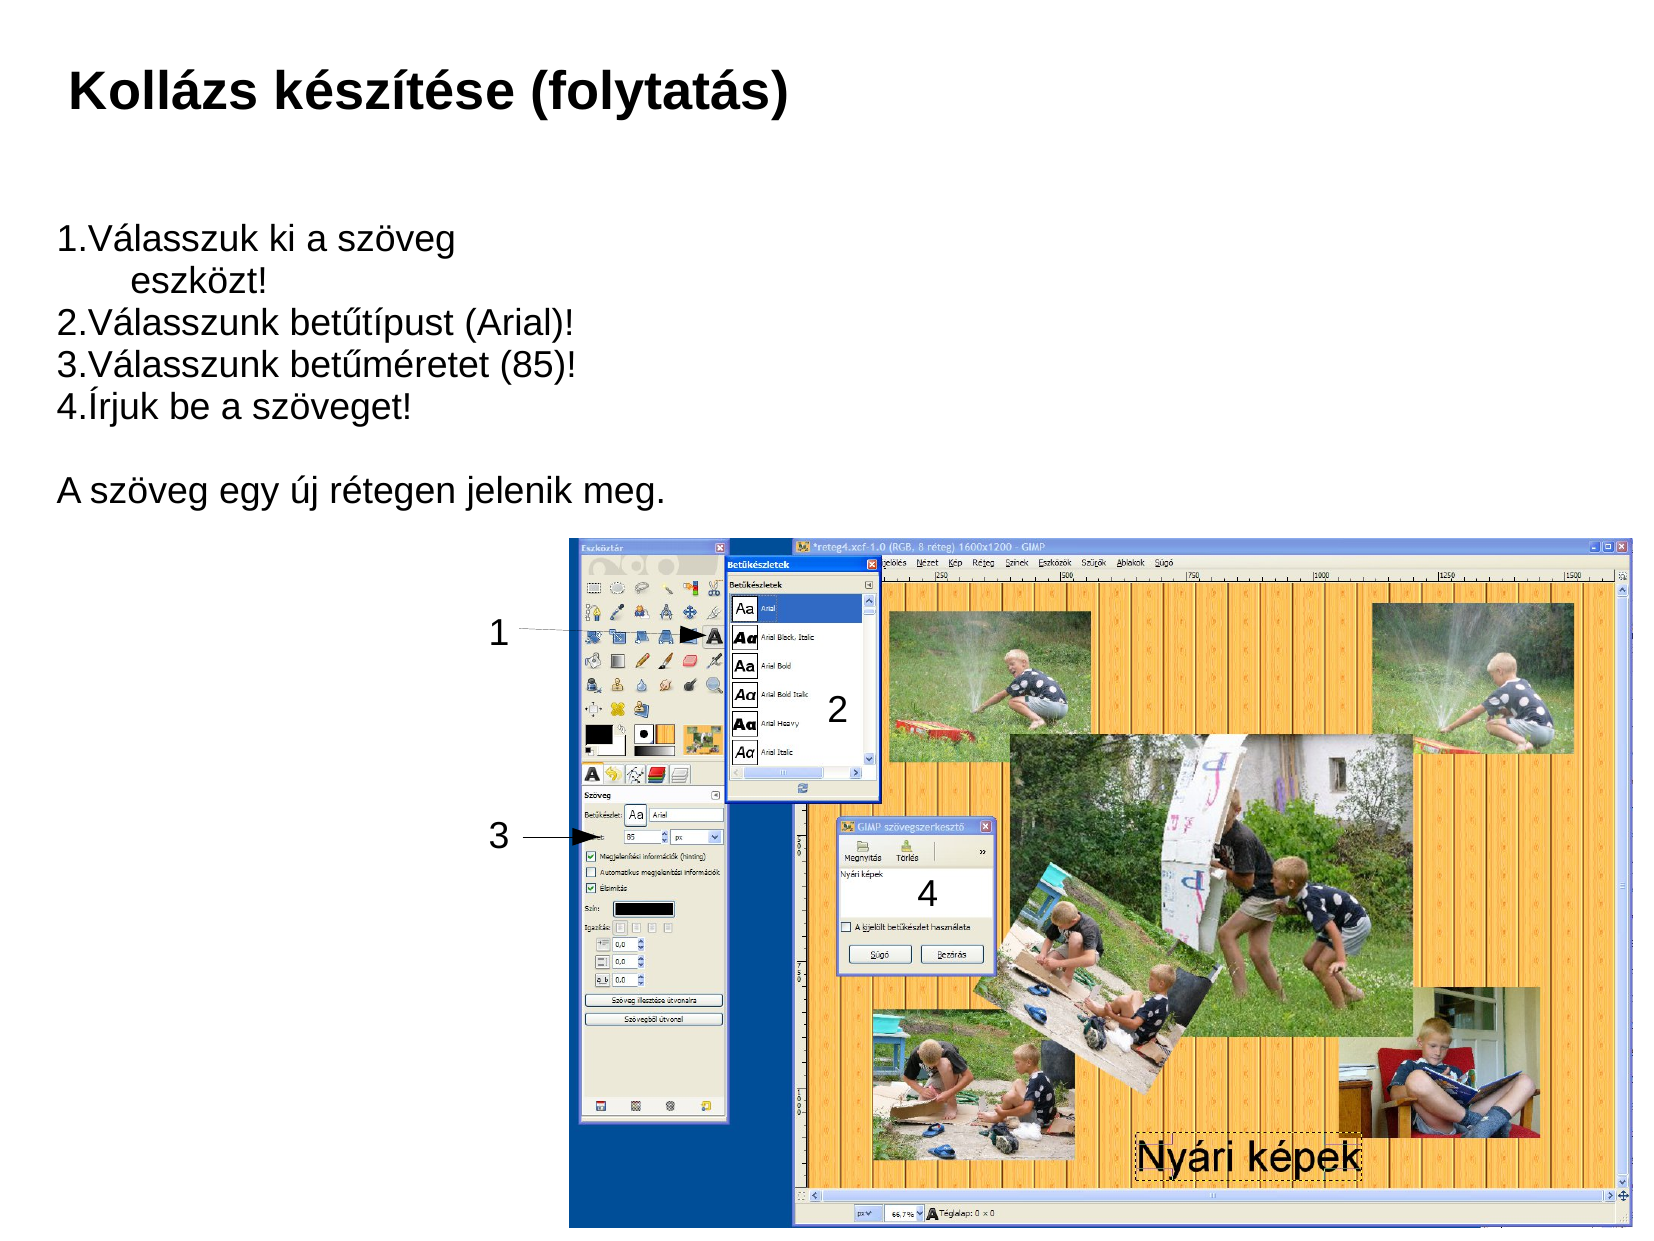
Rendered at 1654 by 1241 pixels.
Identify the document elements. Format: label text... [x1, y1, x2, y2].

text_box 2 [812, 680, 865, 738]
text_box 1 [473, 604, 525, 662]
text_box Kollázs készítése (folytatás) [54, 52, 805, 130]
text_box Válasszuk ki a szöveg eszközt! Válasszunk betűtípust (Arial)! Válasszunk betűméretet (85)! Írjuk be a szöveget! A szöveg egy új rétegen jelenik meg. [41, 209, 1106, 520]
picture [569, 538, 1633, 1228]
text_box 4 [902, 864, 954, 922]
text_box 3 [473, 807, 525, 865]
